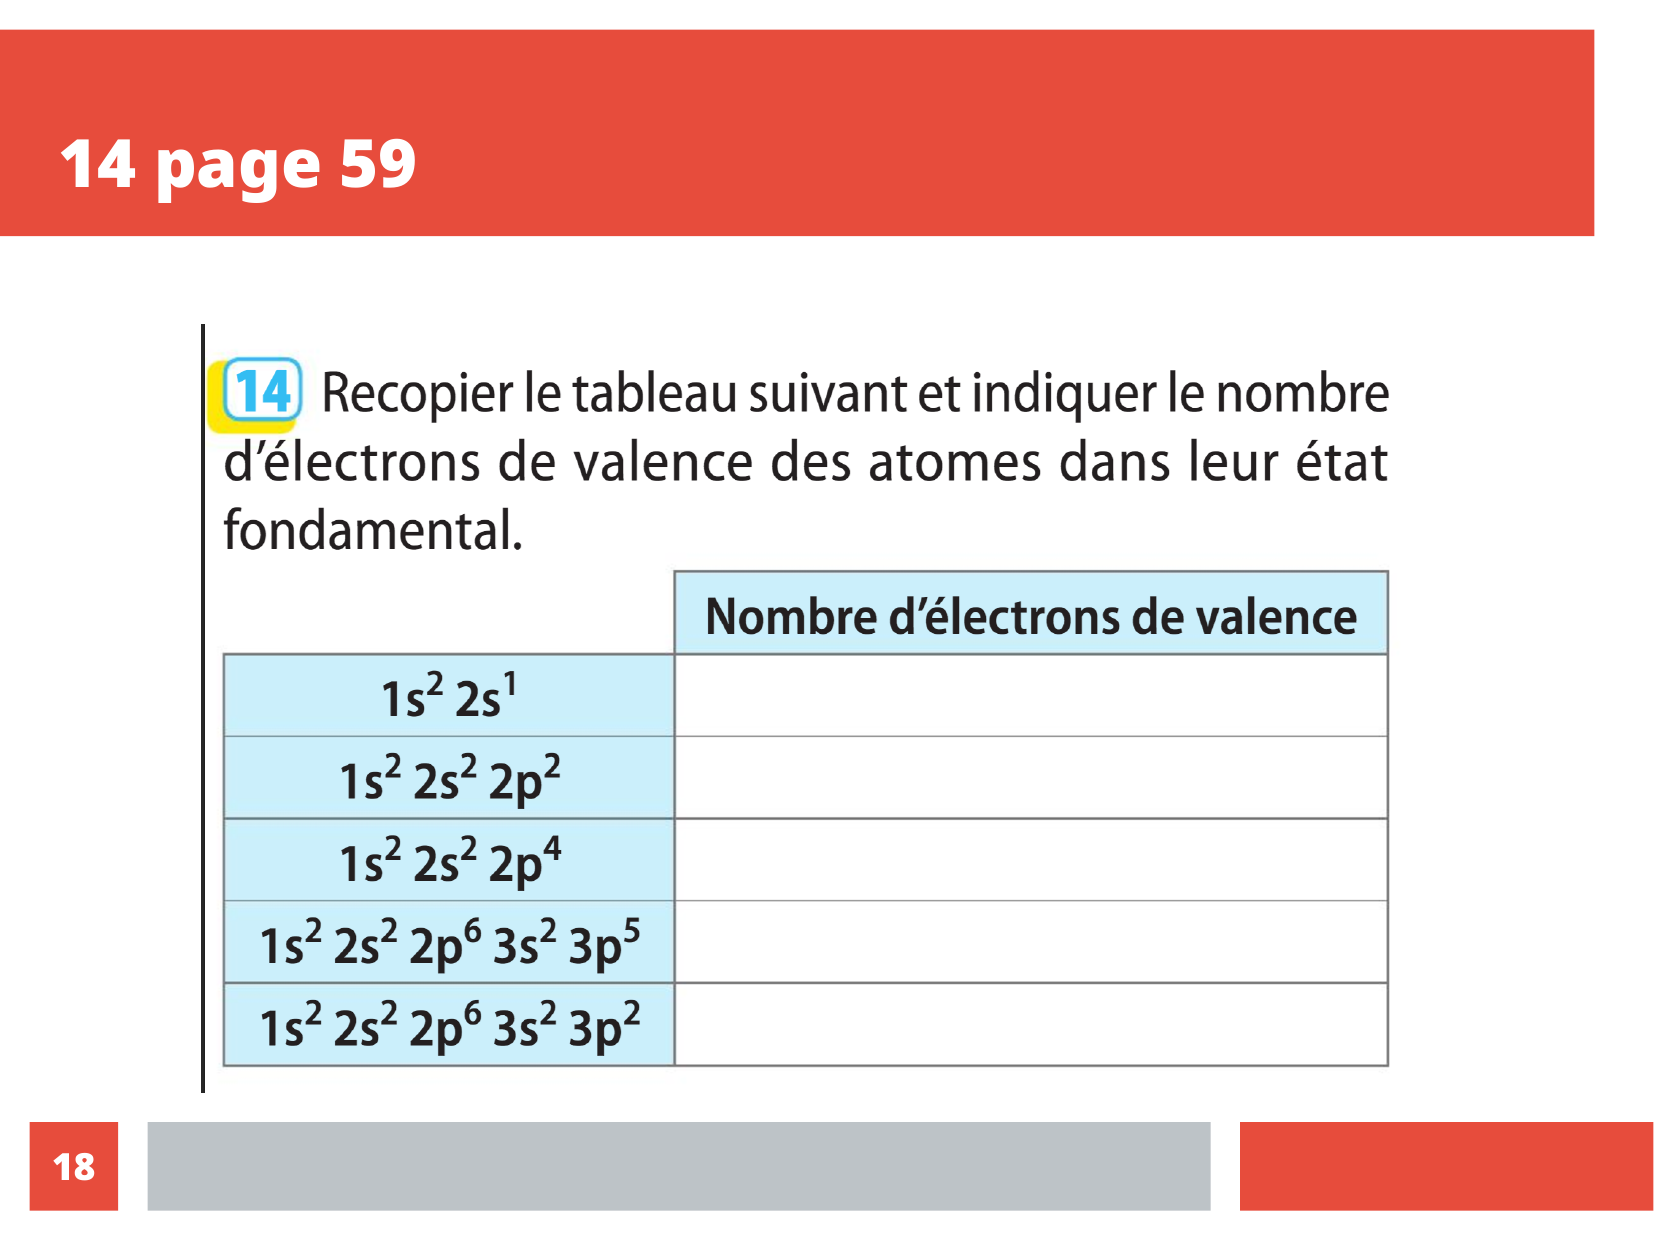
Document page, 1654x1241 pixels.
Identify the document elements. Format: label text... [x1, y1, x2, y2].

picture [201, 324, 1423, 1093]
title 14 page 59 [59, 59, 1595, 207]
